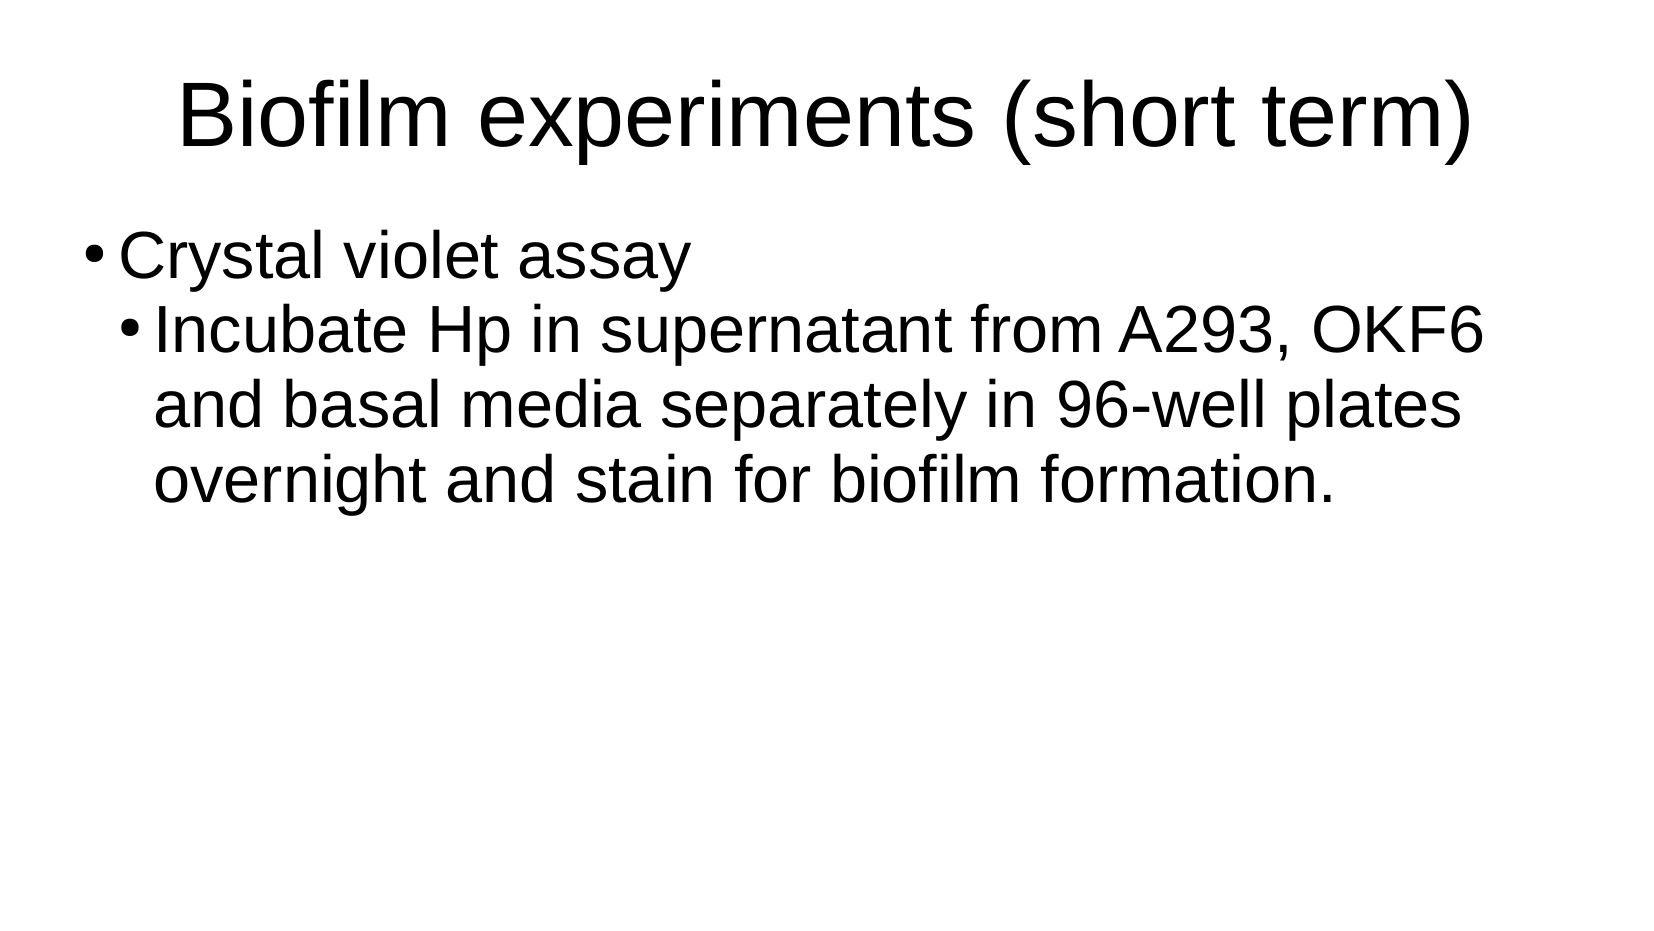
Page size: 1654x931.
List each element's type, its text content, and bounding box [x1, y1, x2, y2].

text_box Crystal violet assay Incubate Hp in supernatant from A293, OKF6 and basal media separately in 96-well plates overnight and stain for biofilm formation. [82, 217, 1571, 758]
title Biofilm experiments (short term) [82, 37, 1571, 193]
